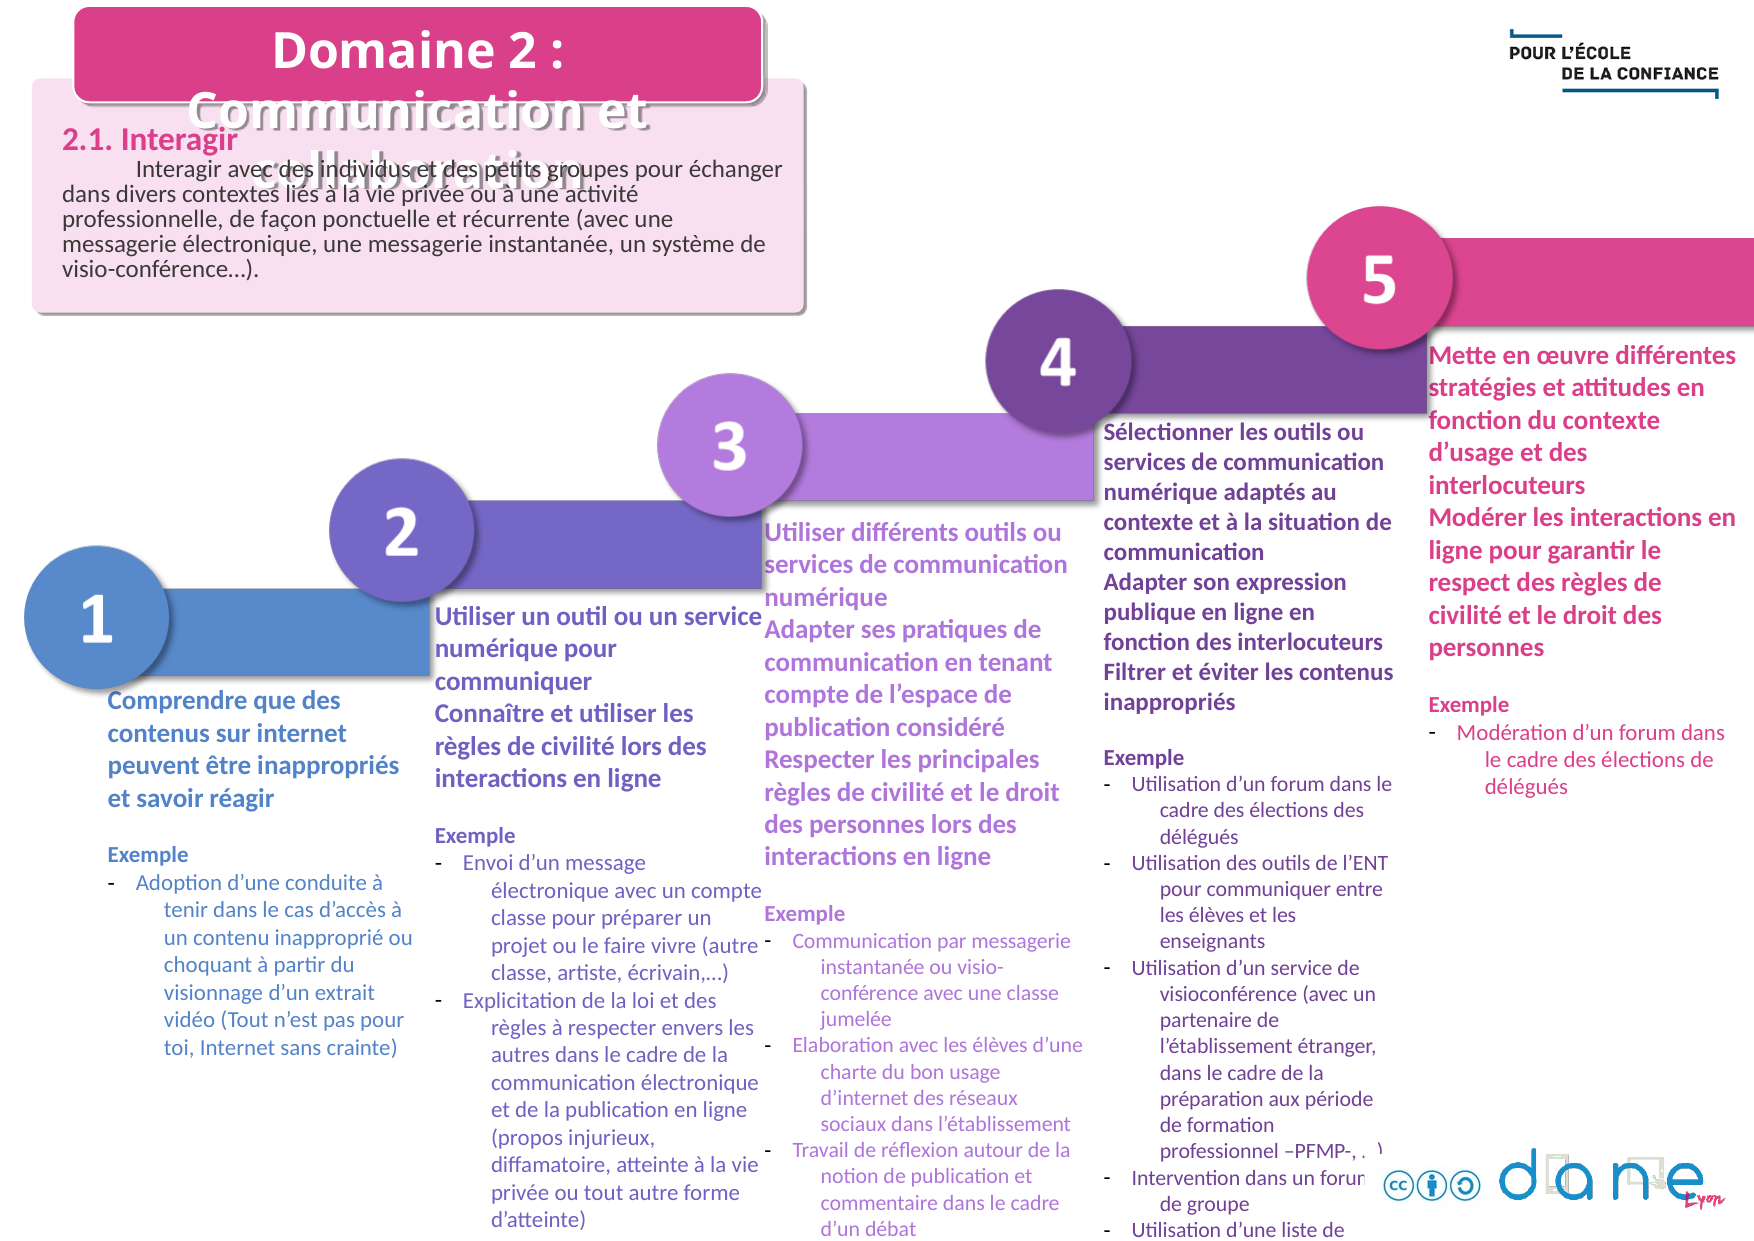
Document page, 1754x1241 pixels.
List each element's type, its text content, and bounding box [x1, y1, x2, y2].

text_box [437, 103, 472, 118]
picture [1493, 12, 1734, 113]
text_box [406, 103, 416, 118]
text_box [516, 103, 526, 118]
text_box [260, 106, 270, 118]
text_box [31, 78, 190, 202]
text_box [638, 78, 804, 118]
text_box [607, 106, 617, 111]
text_box [376, 103, 383, 118]
text_box [277, 106, 287, 118]
text_box [228, 106, 239, 118]
text_box [358, 103, 369, 118]
text_box [530, 106, 541, 118]
text_box [607, 103, 631, 118]
text_box [390, 106, 401, 118]
text_box [197, 103, 224, 118]
picture [1364, 1139, 1729, 1214]
text_box [545, 103, 555, 118]
text_box [578, 103, 603, 118]
text_box [562, 106, 573, 118]
text_box Mette en œuvre différentes stratégies et attitudes en fonction du contexte d’usage et des interlocuteurs Modérer les interactions en ligne pour garantir le respect des règles de civilité et le droit des personnes Exemple Modération d’un forum dans le cadre des élections de délégués [1414, 721, 1754, 807]
text_box [326, 106, 336, 118]
text_box [309, 106, 319, 118]
text_box 2.1. Interagir Interagir avec des individus et des petits groupes pour échanger dans divers contextes liés à la vie privée ou à une activité professionnelle, de façon ponctuelle et récurrente (avec une messagerie électronique, une messagerie instantanée, un système de visio-conférence…). [47, 118, 804, 330]
text_box Utiliser un outil ou un service numérique pour communiquer Connaître et utiliser les règles de civilité lors des interactions en ligne Exemple Envoi d’un message électronique avec un compte classe pour préparer un projet ou le faire vivre (autre classe, artiste, écrivain,…) Explicitation de la loi et des règles à respecter envers les autres dans le cadre de la communication électronique et de la publication en ligne (propos injurieux, diffamatoire, atteinte à la vie privée ou tout autre forme d’atteinte) [420, 721, 749, 1240]
text_box [423, 103, 433, 118]
picture [20, 202, 1754, 721]
text_box [293, 103, 302, 118]
text_box [495, 103, 509, 118]
text_box Sélectionner les outils ou services de communication numérique adaptés au contexte et à la situation de communication Adapter son expression publique en ligne en fonction des interlocuteurs Filtrer et éviter les contenus inappropriés Exemple Utilisation d’un forum dans le cadre des élections des délégués Utilisation des outils de l’ENT pour communiquer entre les élèves et les enseignants Utilisation d’un service de visioconférence (avec un partenaire de l’établissement étranger, dans le cadre de la préparation aux période de formation professionnel –PFMP-, …) Intervention dans un forum de groupe Utilisation d’une liste de diffusion [1089, 721, 1414, 1241]
text_box Comprendre que des contenus sur internet peuvent être inappropriés et savoir réagir Exemple Adoption d’une conduite à tenir dans le cas d’accès à un contenu inapproprié ou choquant à partir du visionnage d’un extrait vidéo (Tout n’est pas pour toi, Internet sans crainte) [93, 721, 420, 1102]
text_box [478, 103, 488, 118]
text_box Domaine 2 : Communication et collaboration [73, 5, 763, 103]
text_box Utiliser différents outils ou services de communication numérique Adapter ses pratiques de communication en tenant compte de l’espace de publication considéré Respecter les principales règles de civilité et le droit des personnes lors des interactions en ligne Exemple Communication par messagerie instantanée ou visio-conférence avec une classe jumelée Elaboration avec les élèves d’une charte du bon usage d’internet des réseaux sociaux dans l’établissement Travail de réflexion autour de la notion de publication et commentaire dans le cadre d’un débat [749, 721, 1089, 1241]
text_box [243, 103, 253, 118]
text_box [342, 103, 351, 118]
